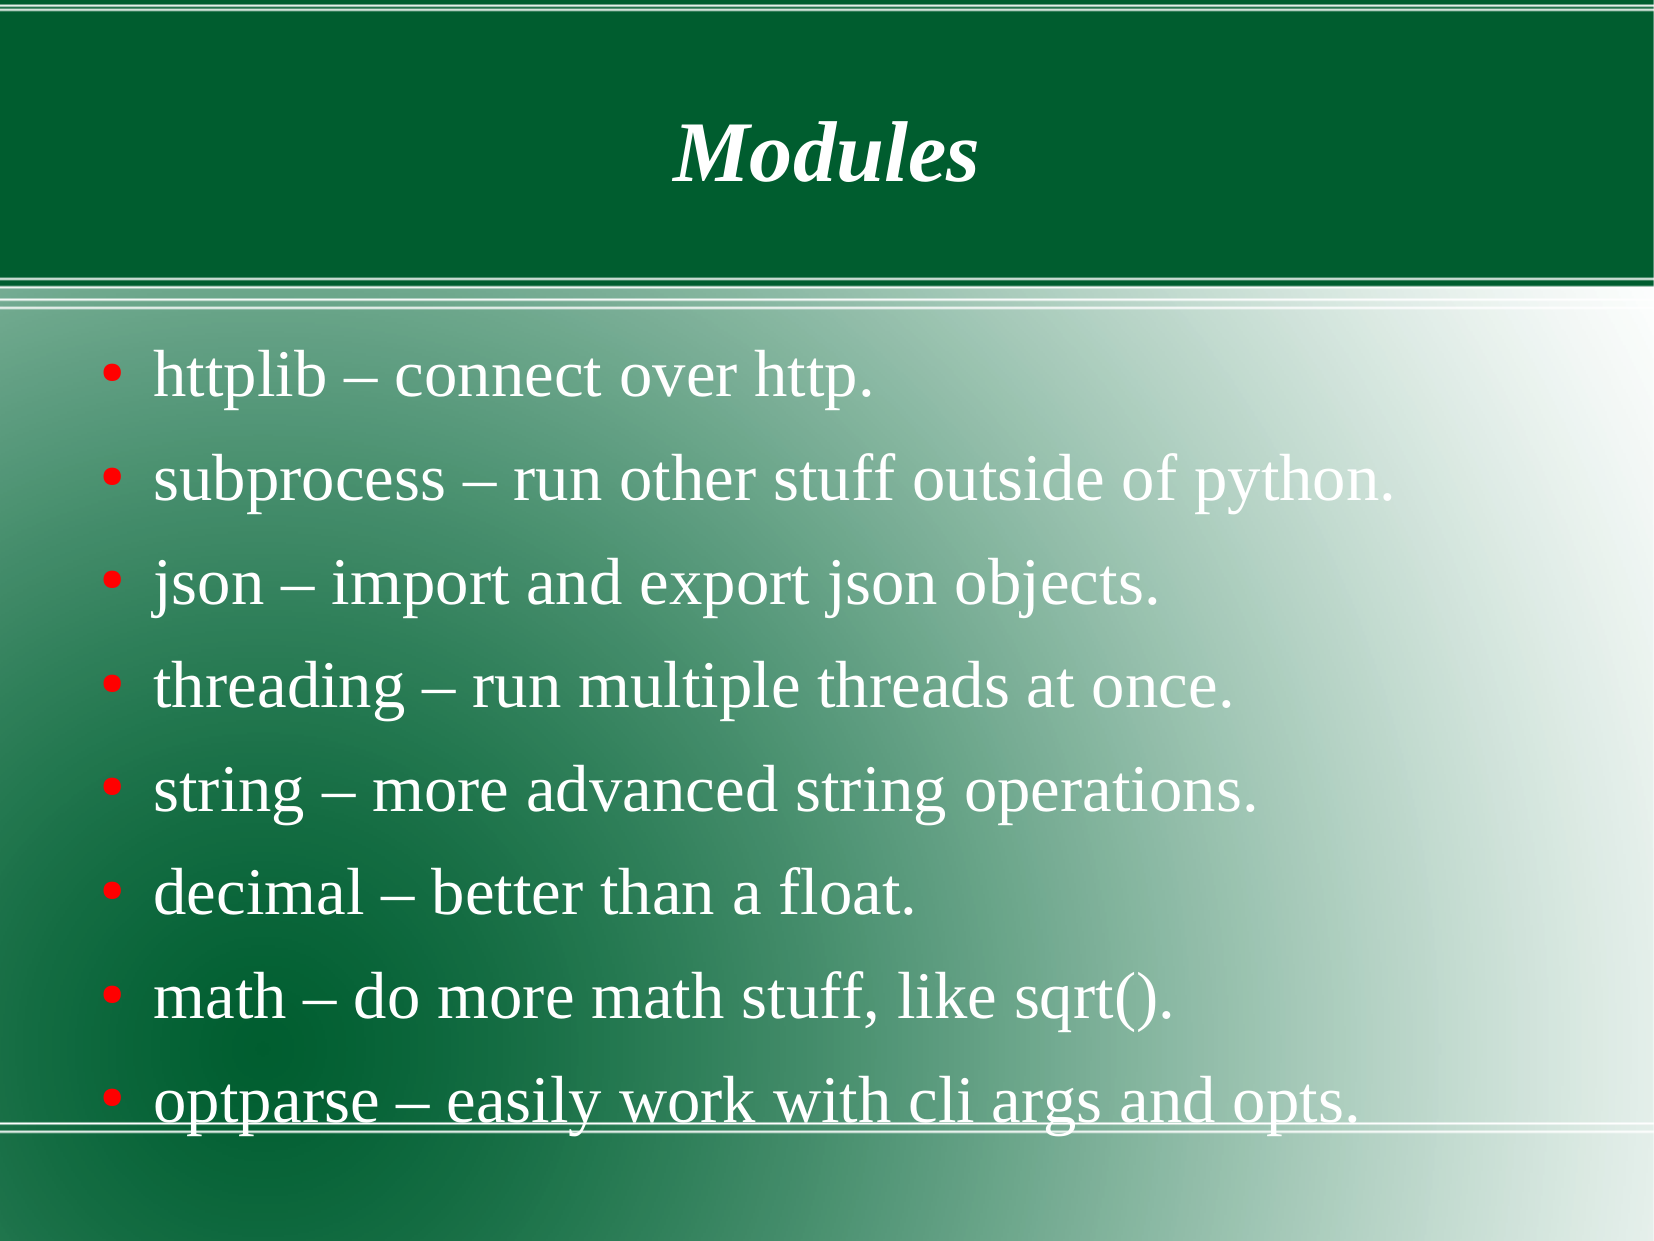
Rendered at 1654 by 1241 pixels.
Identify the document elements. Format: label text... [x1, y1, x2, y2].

title Modules [82, 49, 1571, 257]
picture [0, 0, 1654, 1241]
list httplib – connect over http. subprocess – run other stuff outside of python. json – import and export json objects. threading – run multiple threads at once. string – more advanced string operations. decimal – better than a float. math – do more math stuff, like sqrt(). optparse – easily work with cli args and opts. [82, 337, 1571, 1156]
